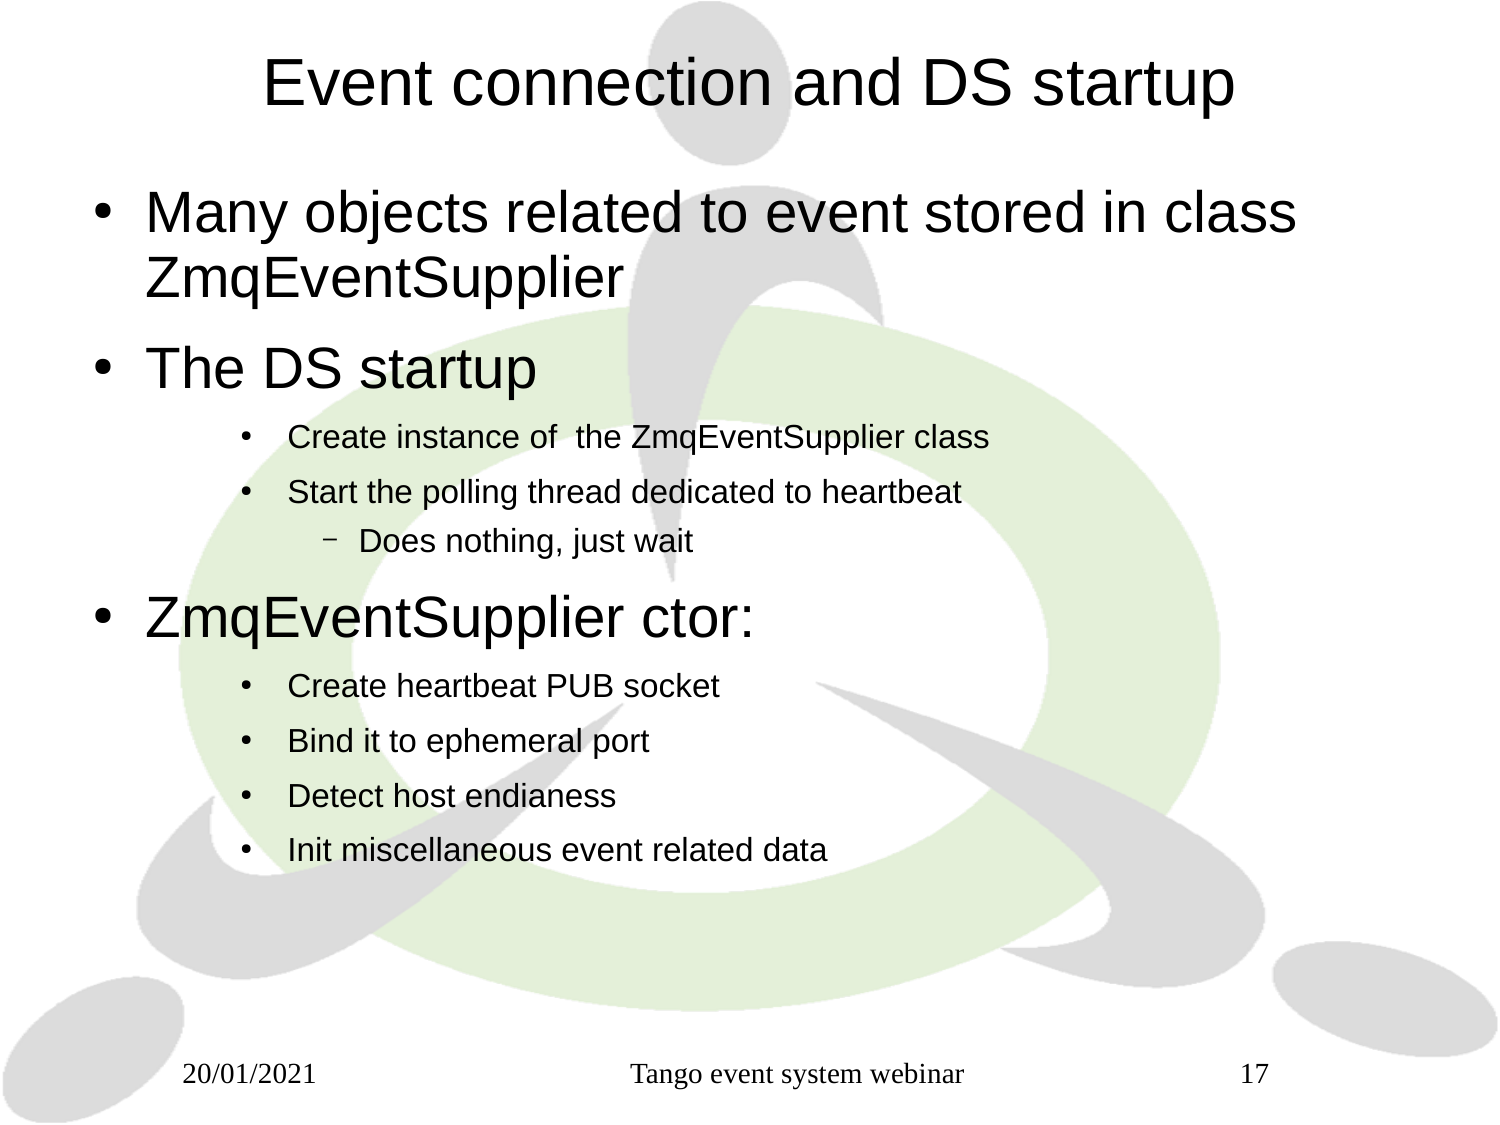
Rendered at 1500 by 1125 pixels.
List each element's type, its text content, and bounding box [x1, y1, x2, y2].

picture [0, 0, 1500, 1125]
title Event connection and DS startup [75, 29, 1426, 136]
list Many objects related to event stored in class ZmqEventSupplier The DS startup Create instance of the ZmqEventSupplier class Start the polling thread dedicated to heartbeat Does nothing, just wait ZmqEventSupplier ctor: Create heartbeat PUB socket Bind it to ephemeral port Detect host endianess Init miscellaneous event related data [75, 179, 1425, 991]
